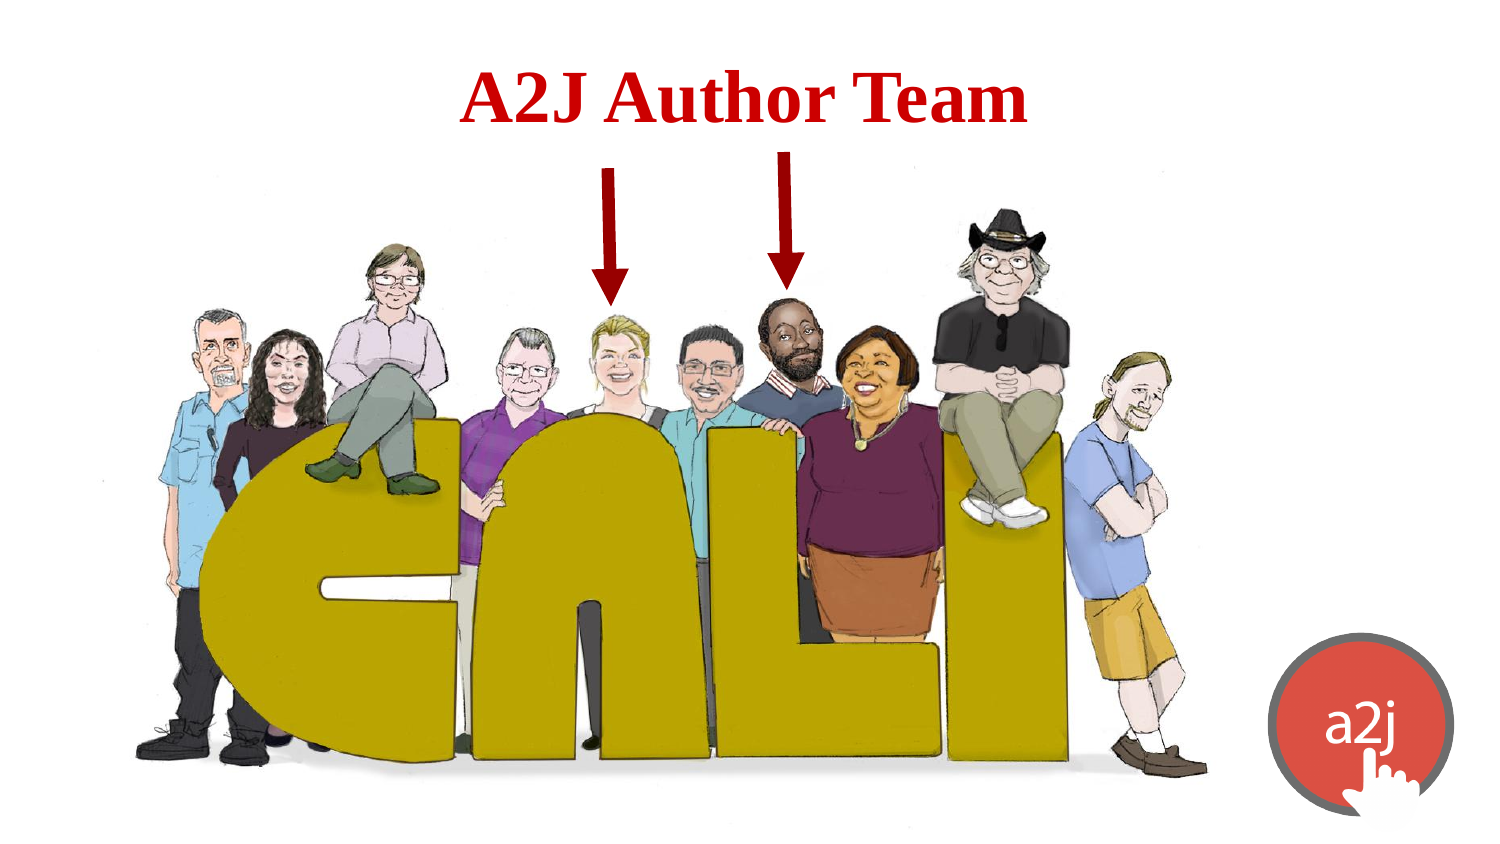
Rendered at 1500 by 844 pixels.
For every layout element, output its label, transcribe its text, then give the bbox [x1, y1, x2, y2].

picture [97, 159, 1243, 830]
title A2J Author Team [45, 32, 1444, 127]
picture [1263, 629, 1458, 844]
